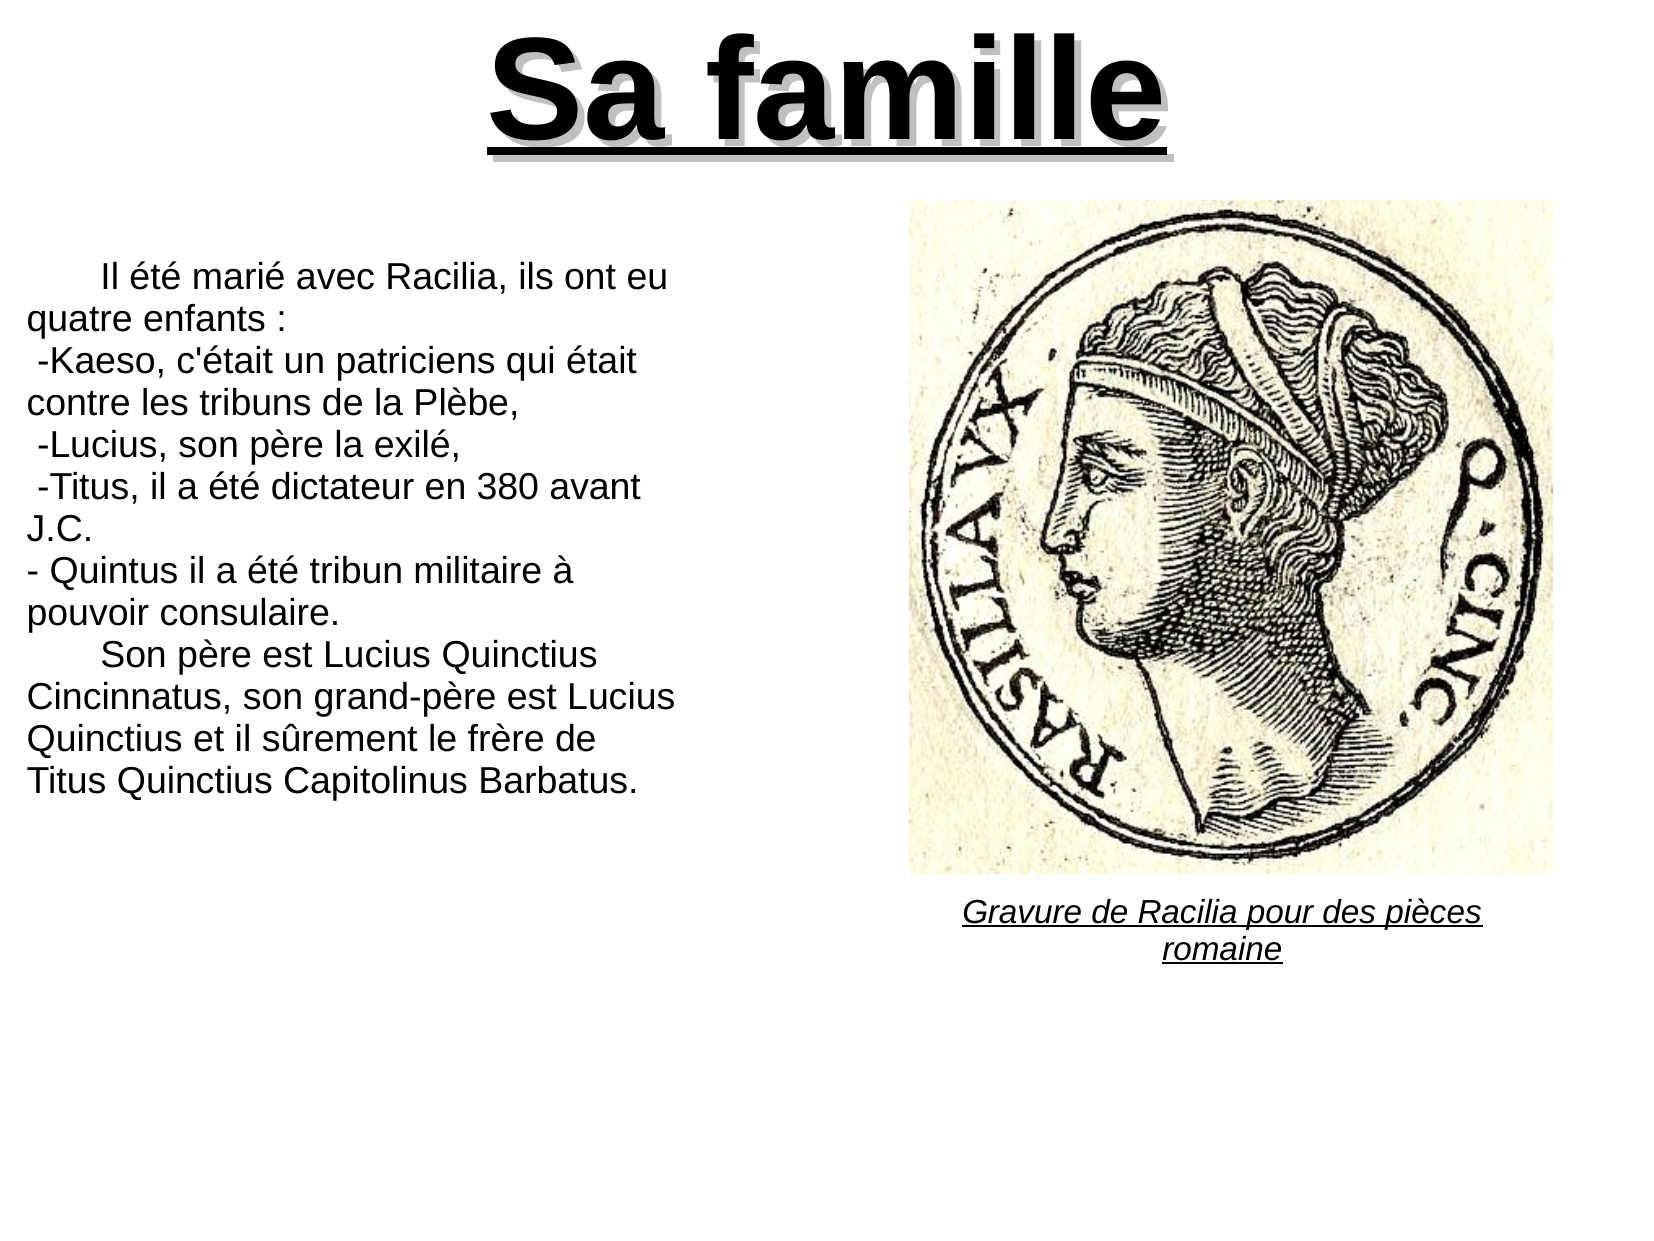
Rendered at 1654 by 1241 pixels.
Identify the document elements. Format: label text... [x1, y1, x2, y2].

text_box Il été marié avec Racilia, ils ont eu quatre enfants : -Kaeso, c'était un patriciens qui était contre les tribuns de la Plèbe, -Lucius, son père la exilé, -Titus, il a été dictateur en 380 avant J.C. - Quintus il a été tribun militaire à pouvoir consulaire. Son père est Lucius Quinctius Cincinnatus, son grand-père est Lucius Quinctius et il sûrement le frère de Titus Quinctius Capitolinus Barbatus. [11, 248, 697, 810]
text_box Gravure de Racilia pour des pièces romaine [921, 885, 1524, 975]
text_box Sa famille [0, 0, 1654, 272]
picture [909, 200, 1553, 875]
